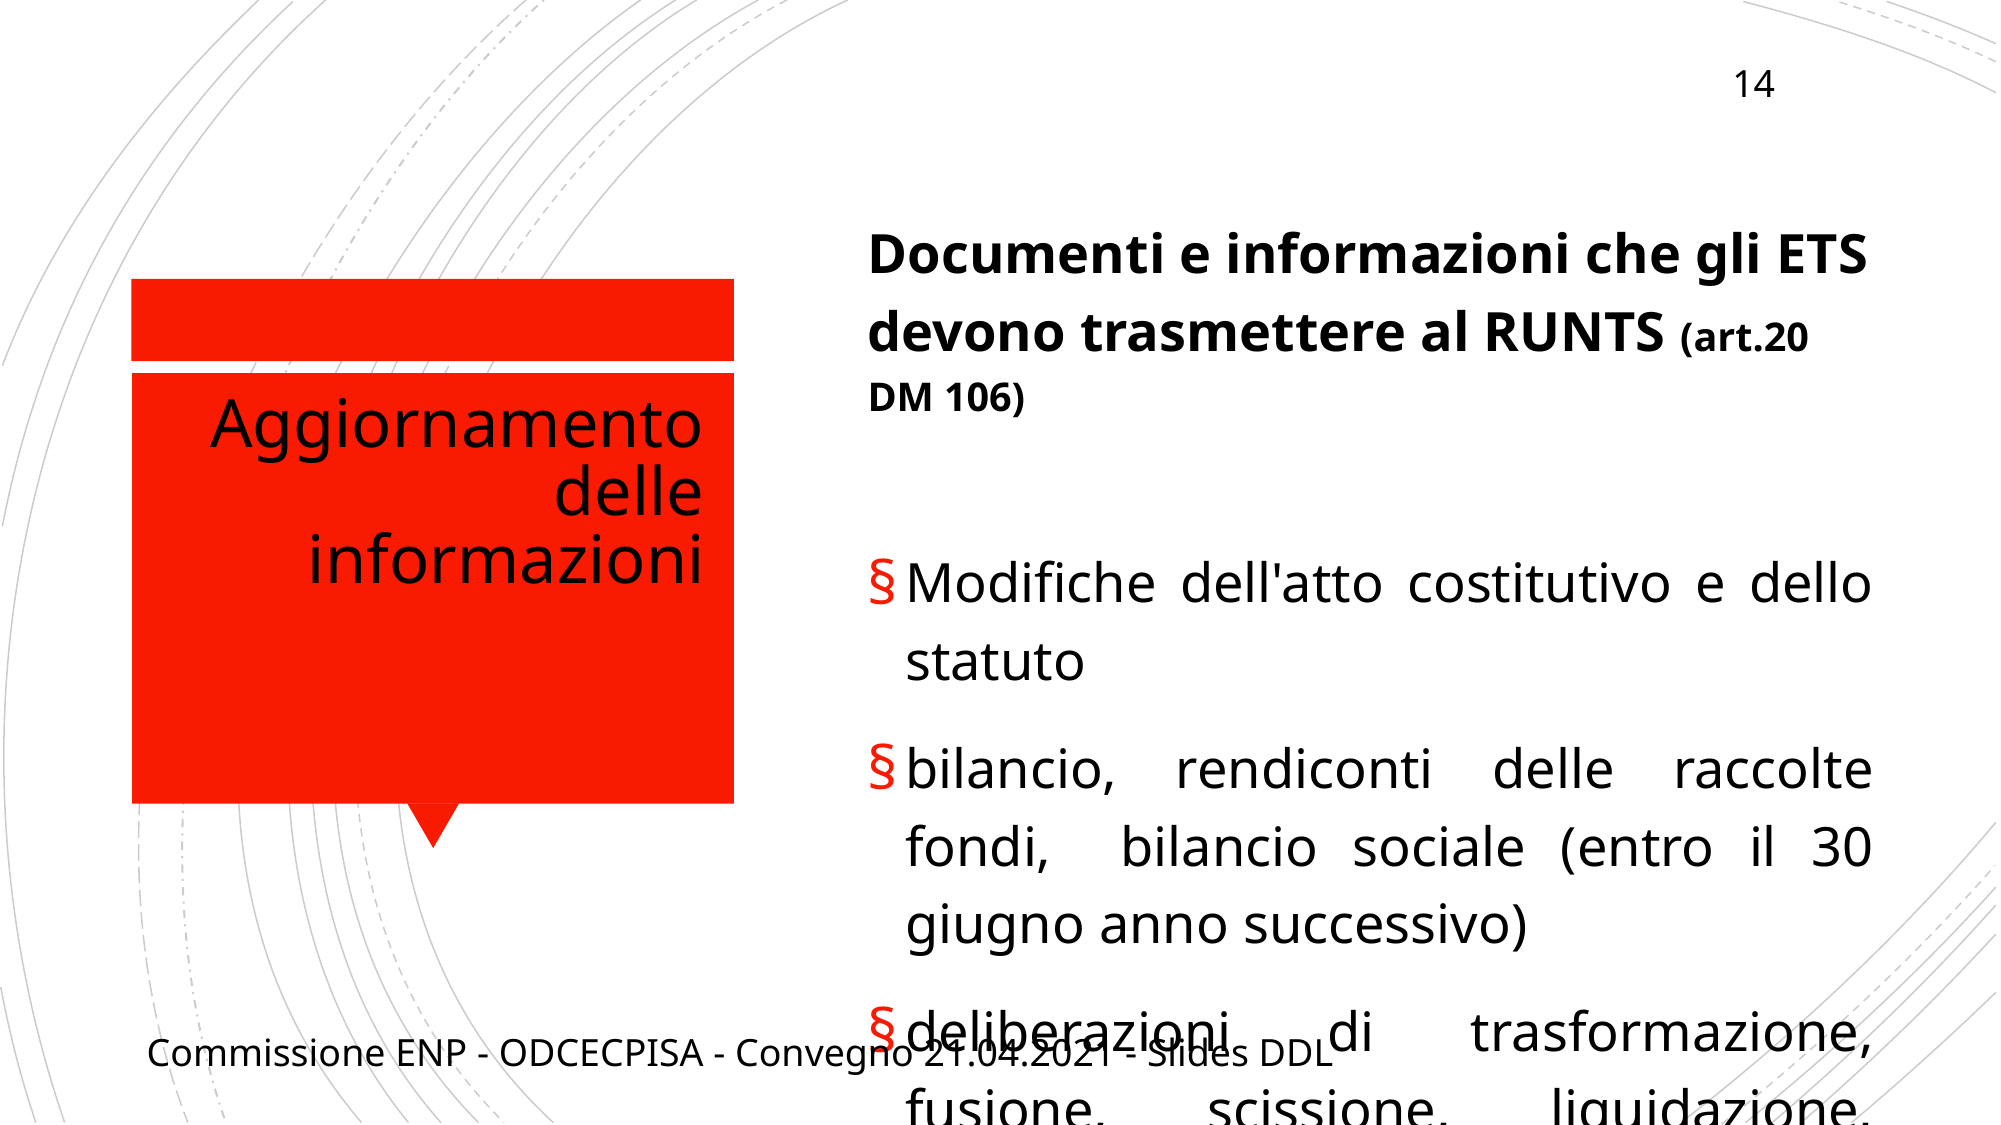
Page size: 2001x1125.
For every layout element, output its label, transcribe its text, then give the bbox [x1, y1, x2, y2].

title Aggiornamento delle informazioni [145, 385, 720, 789]
slide_number <numero> [1717, 52, 1868, 105]
footer Commissione ENP - ODCECPISA - Convegno 21.04.2021 - Slides DDL [131, 1021, 1869, 1074]
list Documenti e informazioni che gli ETS devono trasmettere al RUNTS (art.20 DM 106) Modifiche dell'atto costitutivo e dello statuto bilancio, rendiconti delle raccolte fondi, bilancio sociale (entro il 30 giugno anno successivo) deliberazioni di trasformazione, fusione, scissione, liquidazione, cessazione, estinzione variazioni delle attività svolte, dei soggetti titolari di cariche sociali dichiarazione di accreditamento ai fini dell'accesso al contributo del 5 per mille, se successiva all'iscrizione comunicazione di perdita della natura non commerciale dell'ente (entro 30 gg dalla chiusura del periodo d’imposta) Numero di soci o associati con diritto di voto in ODV e APS (entro il 30 giugno di ogni anno) Riduzione di numero di soci inferiore a 7 in ODV e APS (entro 30 gg dal verificarsi dell’evento) Soggetti deputati: il rappresentante legale dell'ETS / della rete associativa cui l'ETS aderisce; uno o più amministratori dell'ETS o, in mancanza, i componenti dell'organo di controllo professionisti iscritti all'albo (limitatamente al deposito atti e con esclusione dell'aggiornamento delle informazioni) [801, 52, 1890, 1073]
